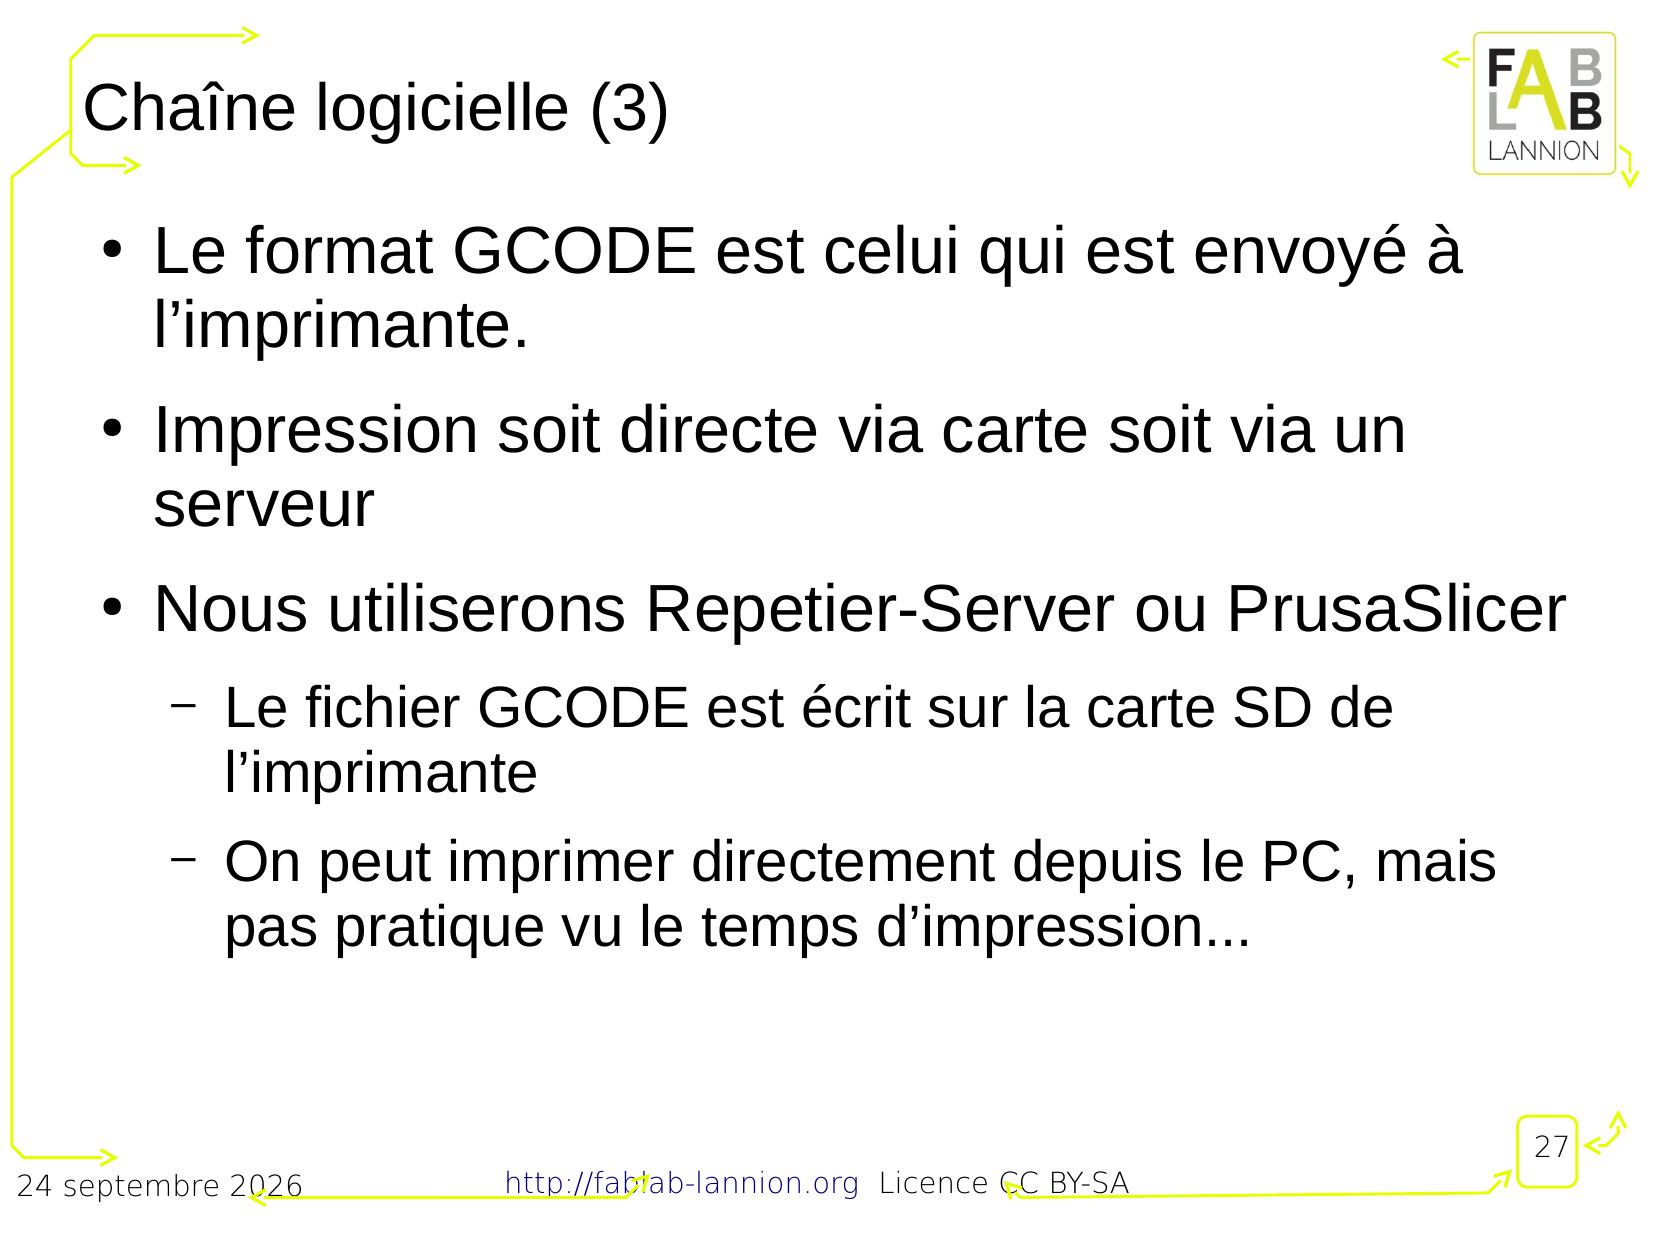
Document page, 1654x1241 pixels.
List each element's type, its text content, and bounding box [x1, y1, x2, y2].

list Le format GCODE est celui qui est envoyé à l’imprimante. Impression soit directe via carte soit via un serveur Nous utiliserons Repetier-Server ou PrusaSlicer Le fichier GCODE est écrit sur la carte SD de l’imprimante On peut imprimer directement depuis le PC, mais pas pratique vu le temps d’impression... [82, 212, 1571, 1010]
title Chaîne logicielle (3) [82, 49, 1441, 166]
picture [1470, 29, 1619, 178]
